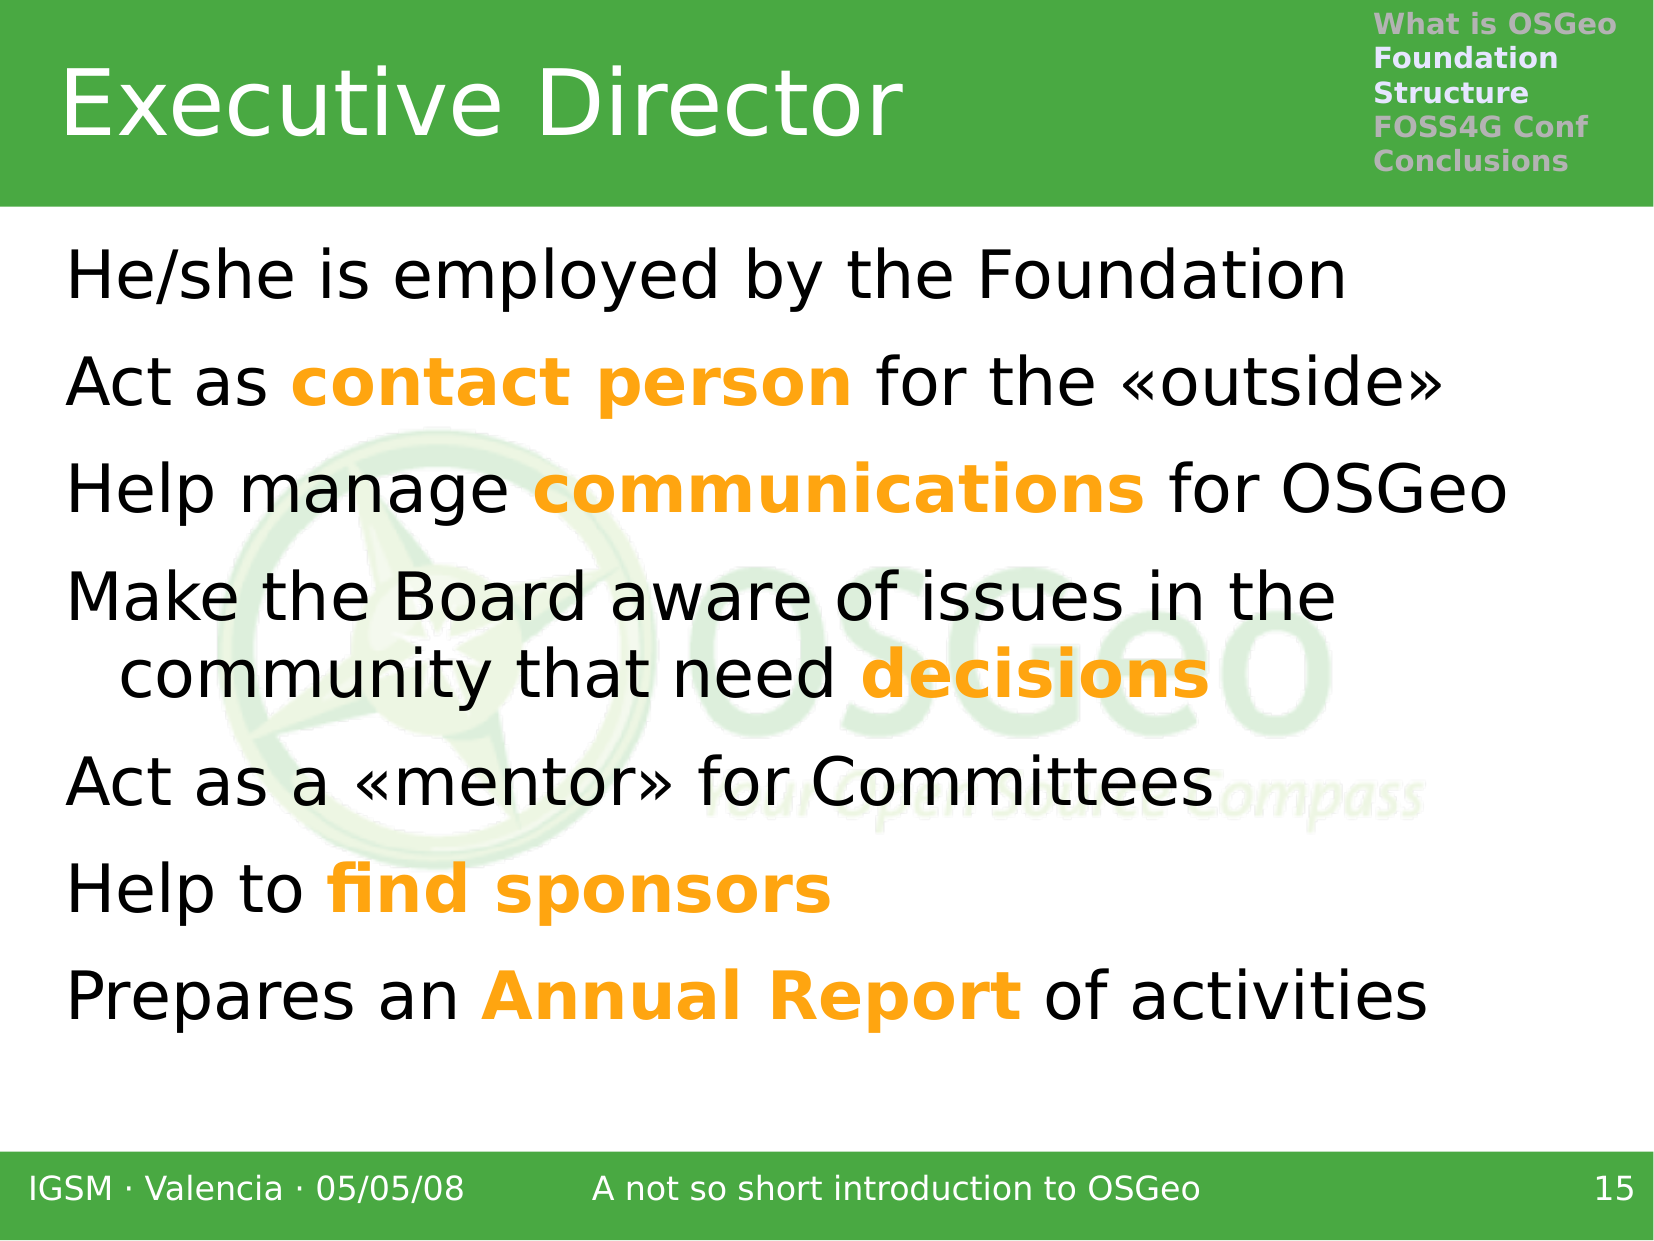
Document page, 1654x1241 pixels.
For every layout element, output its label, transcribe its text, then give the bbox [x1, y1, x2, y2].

title Executive Director [59, 36, 1358, 170]
text_box What is OSGeo Foundation Structure FOSS4G Conf Conclusions [1358, 0, 1654, 207]
list He/she is employed by the Foundation Act as contact person for the «outside» Help manage communications for OSGeo Make the Board aware of issues in the community that need decisions Act as a «mentor» for Committees Help to find sponsors Prepares an Annual Report of activities [47, 236, 1595, 1108]
